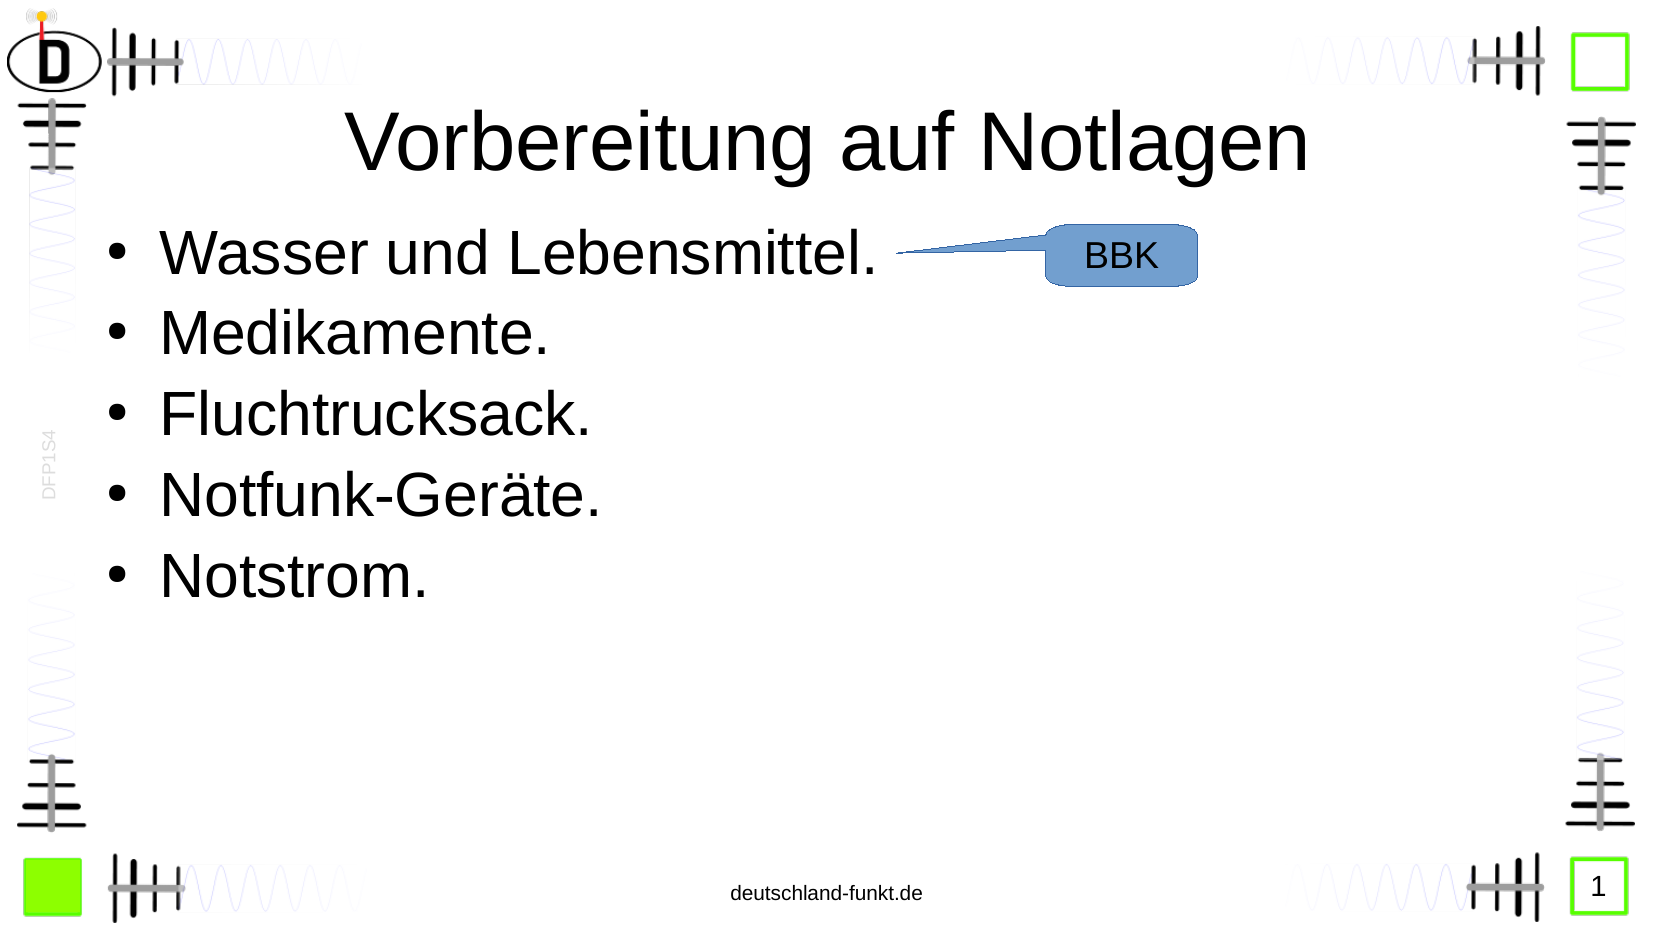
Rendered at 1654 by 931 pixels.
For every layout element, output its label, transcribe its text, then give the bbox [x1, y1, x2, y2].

text_box [25, 859, 80, 913]
picture [7, 8, 362, 353]
text_box DFP1S4 [31, 398, 67, 532]
picture [1286, 26, 1636, 377]
picture [17, 573, 367, 923]
title Vorbereitung auf Notlagen [87, 90, 1570, 193]
text_box BBK [896, 224, 1198, 287]
list Wasser und Lebensmittel. Medikamente. Fluchtrucksack. Notfunk-Geräte. Notstrom. [88, 217, 1569, 834]
picture [1285, 571, 1635, 922]
